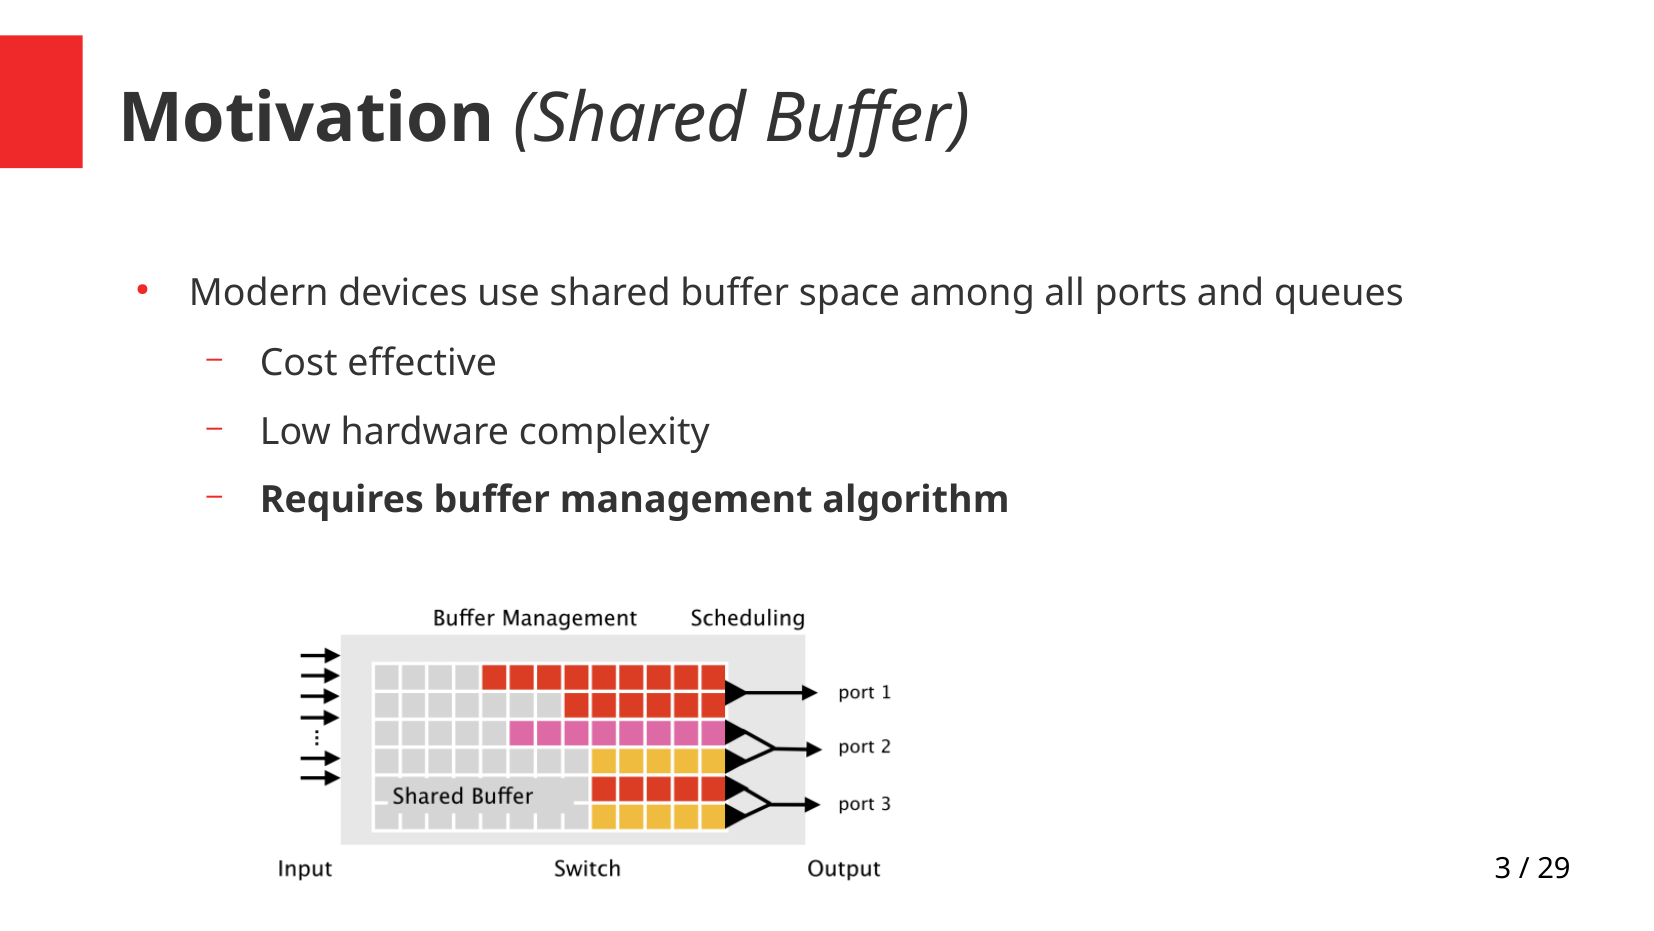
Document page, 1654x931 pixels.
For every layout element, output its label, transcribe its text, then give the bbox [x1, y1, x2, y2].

picture [265, 575, 916, 886]
title Motivation (Shared Buffer) [118, 36, 1571, 193]
list Modern devices use shared buffer space among all ports and queues Cost effective Low hardware complexity Requires buffer management algorithm [118, 265, 1536, 806]
